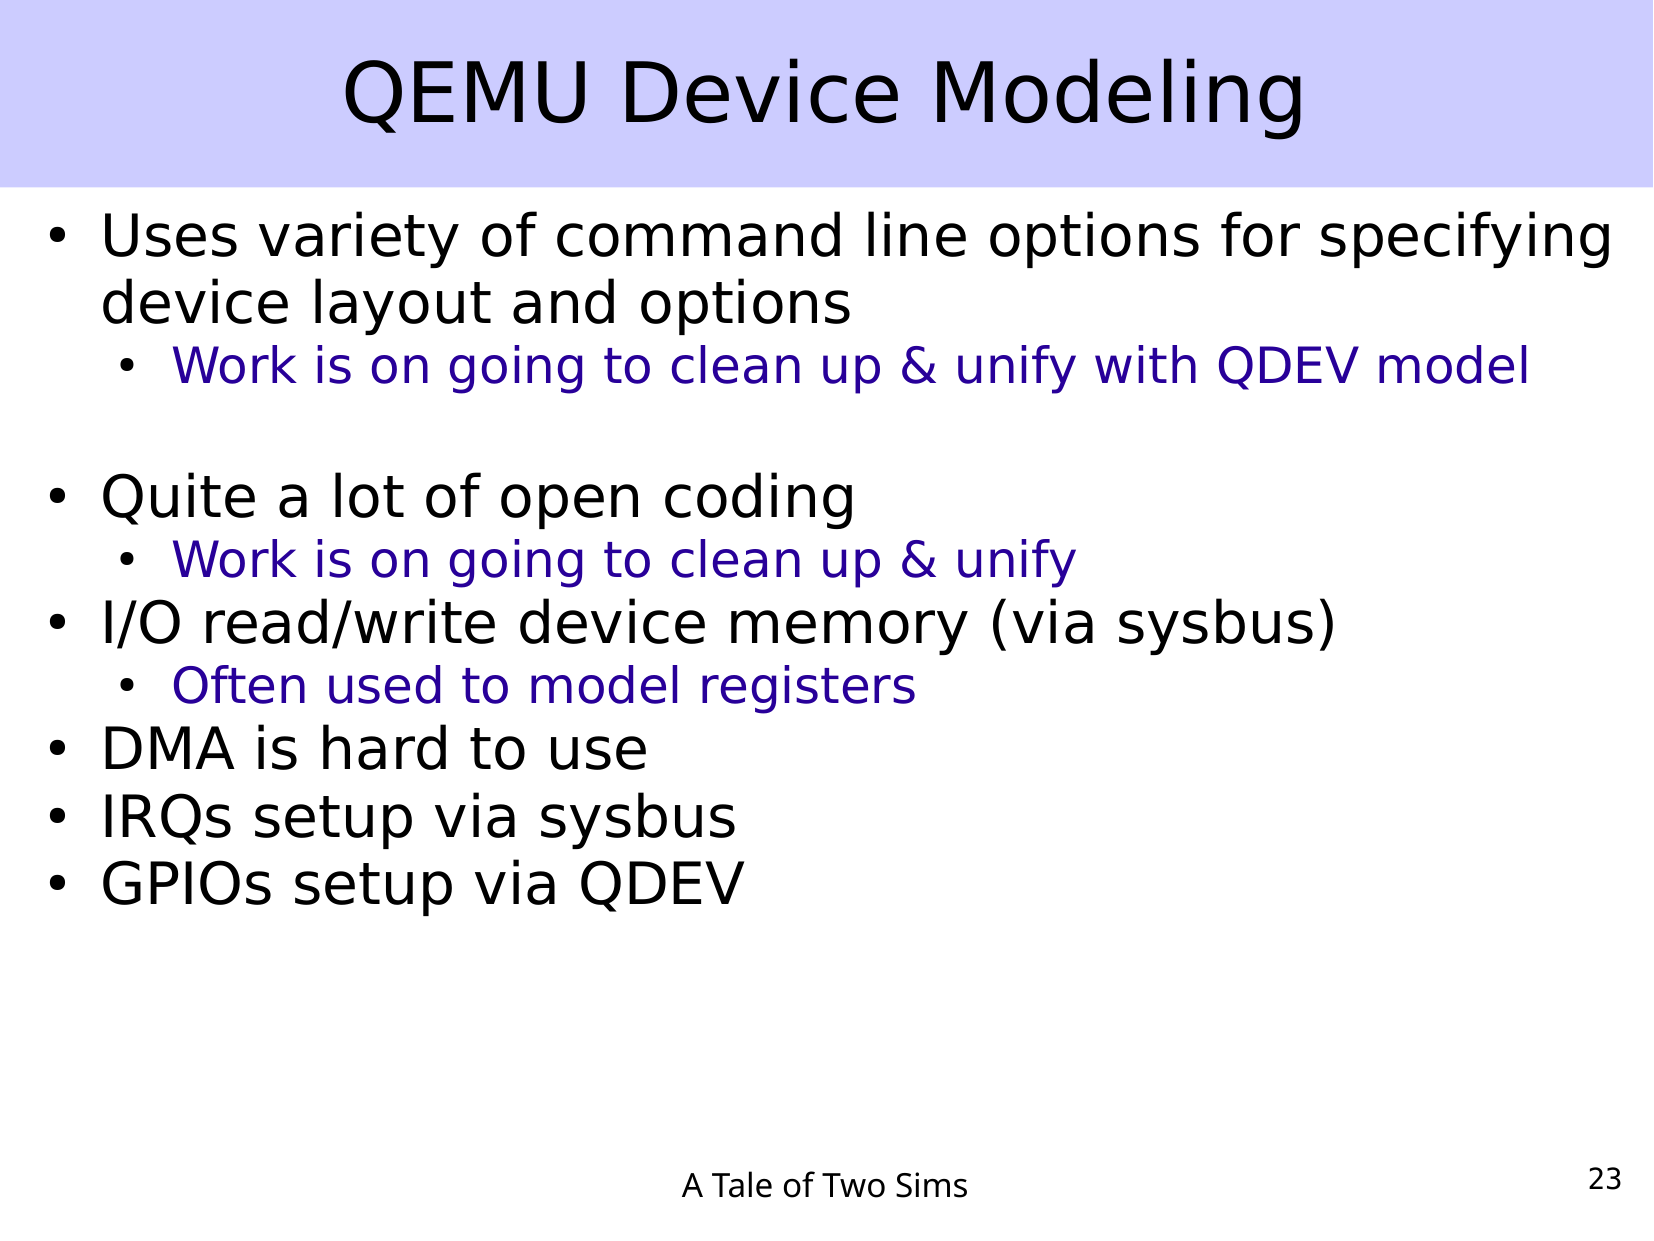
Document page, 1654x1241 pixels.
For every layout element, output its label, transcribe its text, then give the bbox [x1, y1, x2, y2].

list Uses variety of command line options for specifying device layout and options Work is on going to clean up & unify with QDEV model Quite a lot of open coding Work is on going to clean up & unify I/O read/write device memory (via sysbus) Often used to model registers DMA is hard to use IRQs setup via sysbus GPIOs setup via QDEV [29, 201, 1620, 1151]
title QEMU Device Modeling [0, 0, 1651, 188]
